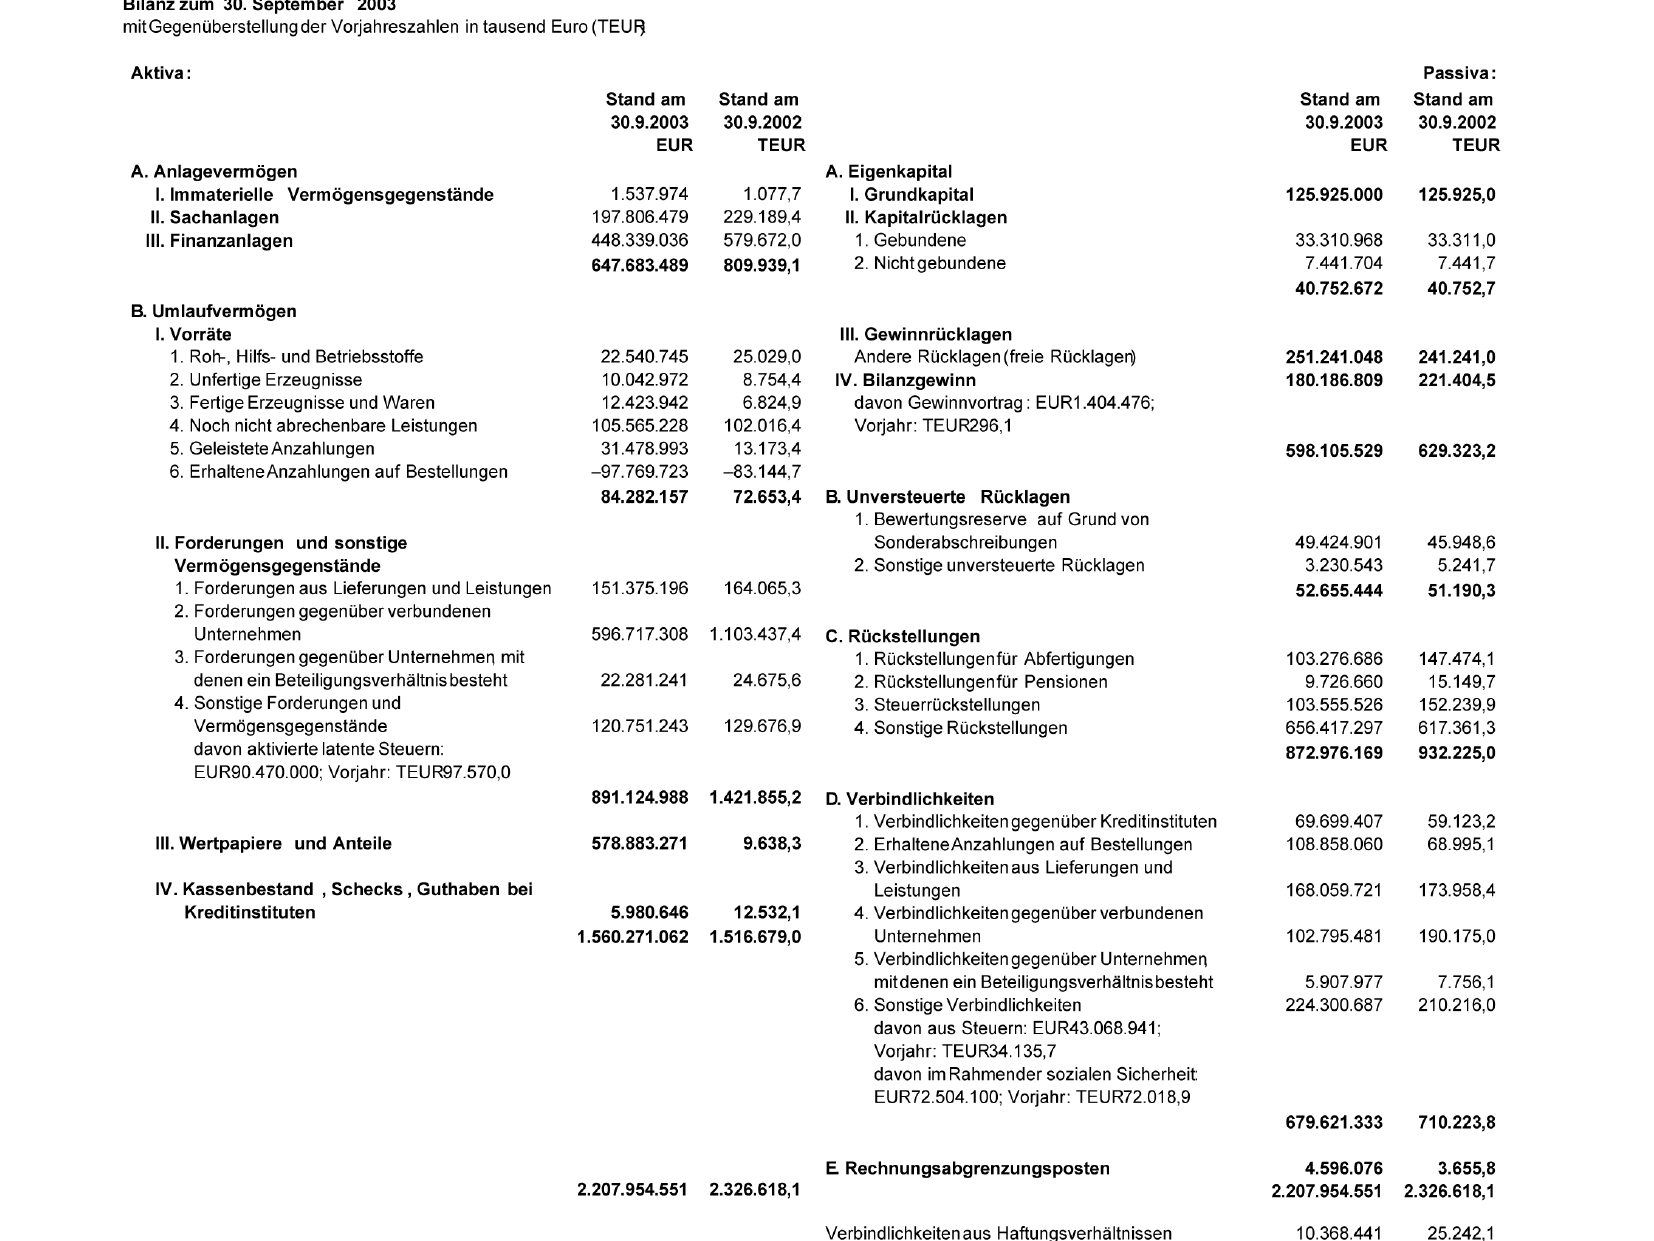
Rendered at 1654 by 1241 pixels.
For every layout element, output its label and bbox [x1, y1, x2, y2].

picture [84, 0, 1524, 1241]
